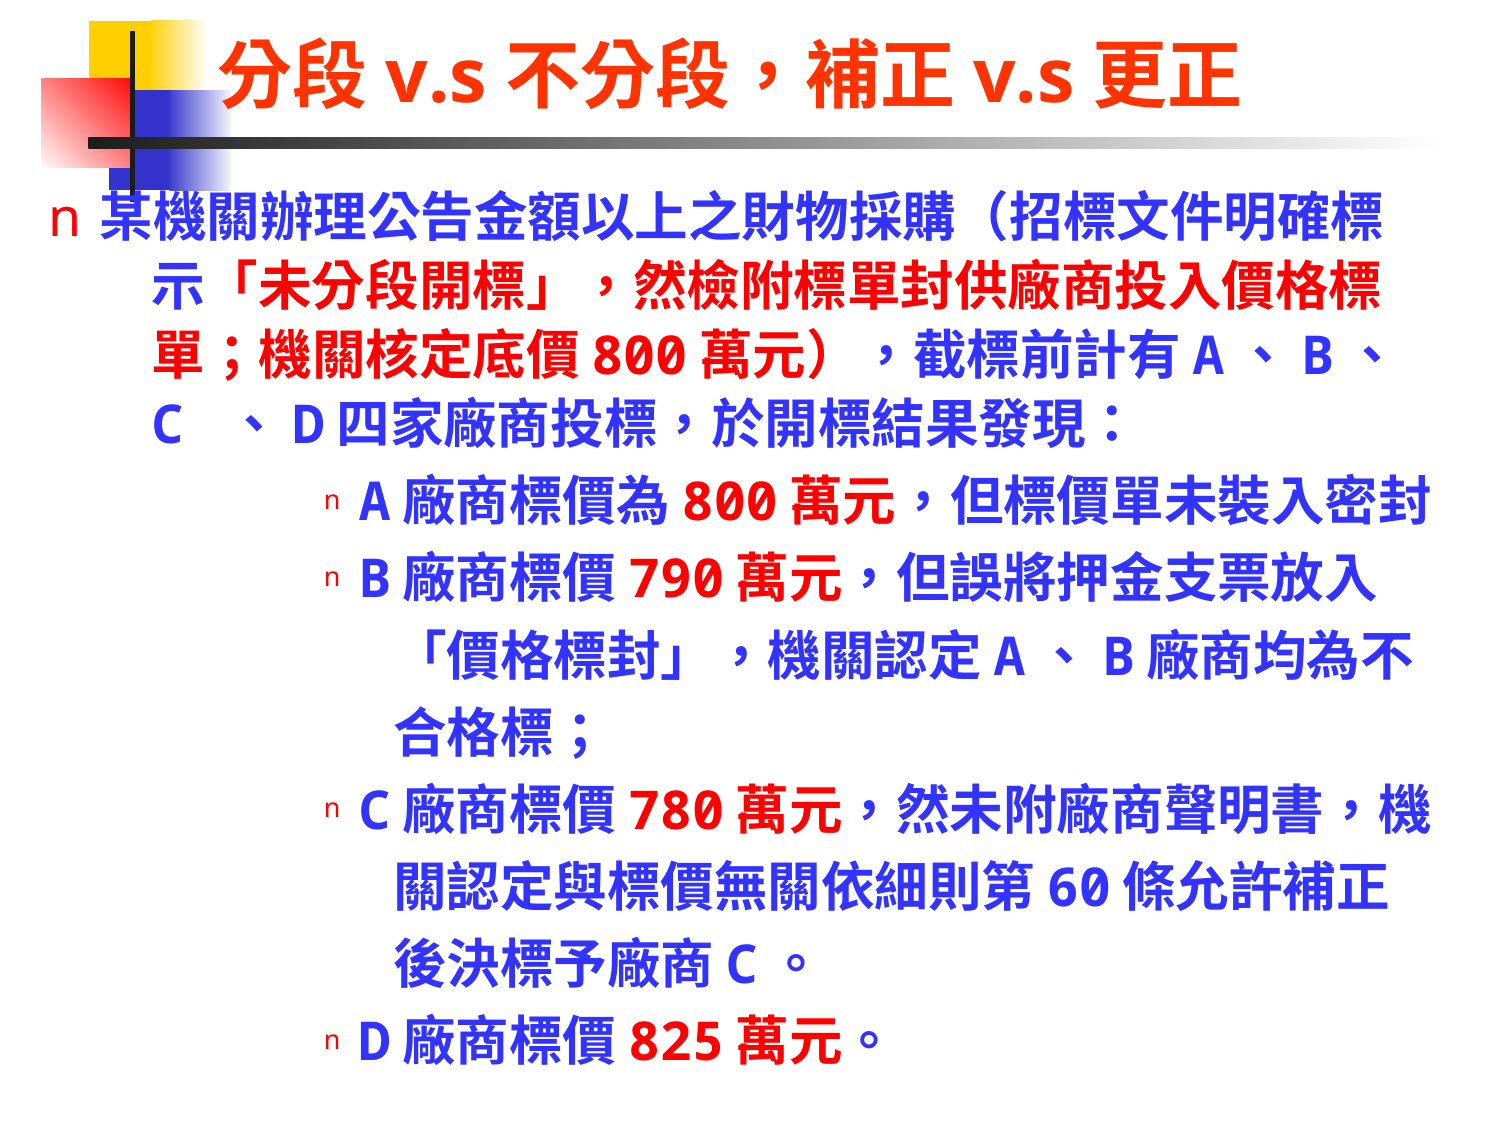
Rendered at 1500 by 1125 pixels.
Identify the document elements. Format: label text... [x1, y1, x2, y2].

list 某機關辦理公告金額以上之財物採購（招標文件明確標示「未分段開標」，然檢附標單封供廠商投入價格標單；機關核定底價800萬元），截標前計有A、B、C 、D四家廠商投標，於開標結果發現： A廠商標價為800萬元，但標價單未裝入密封 B廠商標價790萬元，但誤將押金支票放入「價格標封」，機關認定A、B廠商均為不合格標； C廠商標價780萬元，然未附廠商聲明書，機關認定與標價無關依細則第60條允許補正後決標予廠商C。 D廠商標價825萬元。 [33, 171, 1447, 1100]
title 分段v.s不分段，補正v.s更正 [202, 18, 1482, 126]
